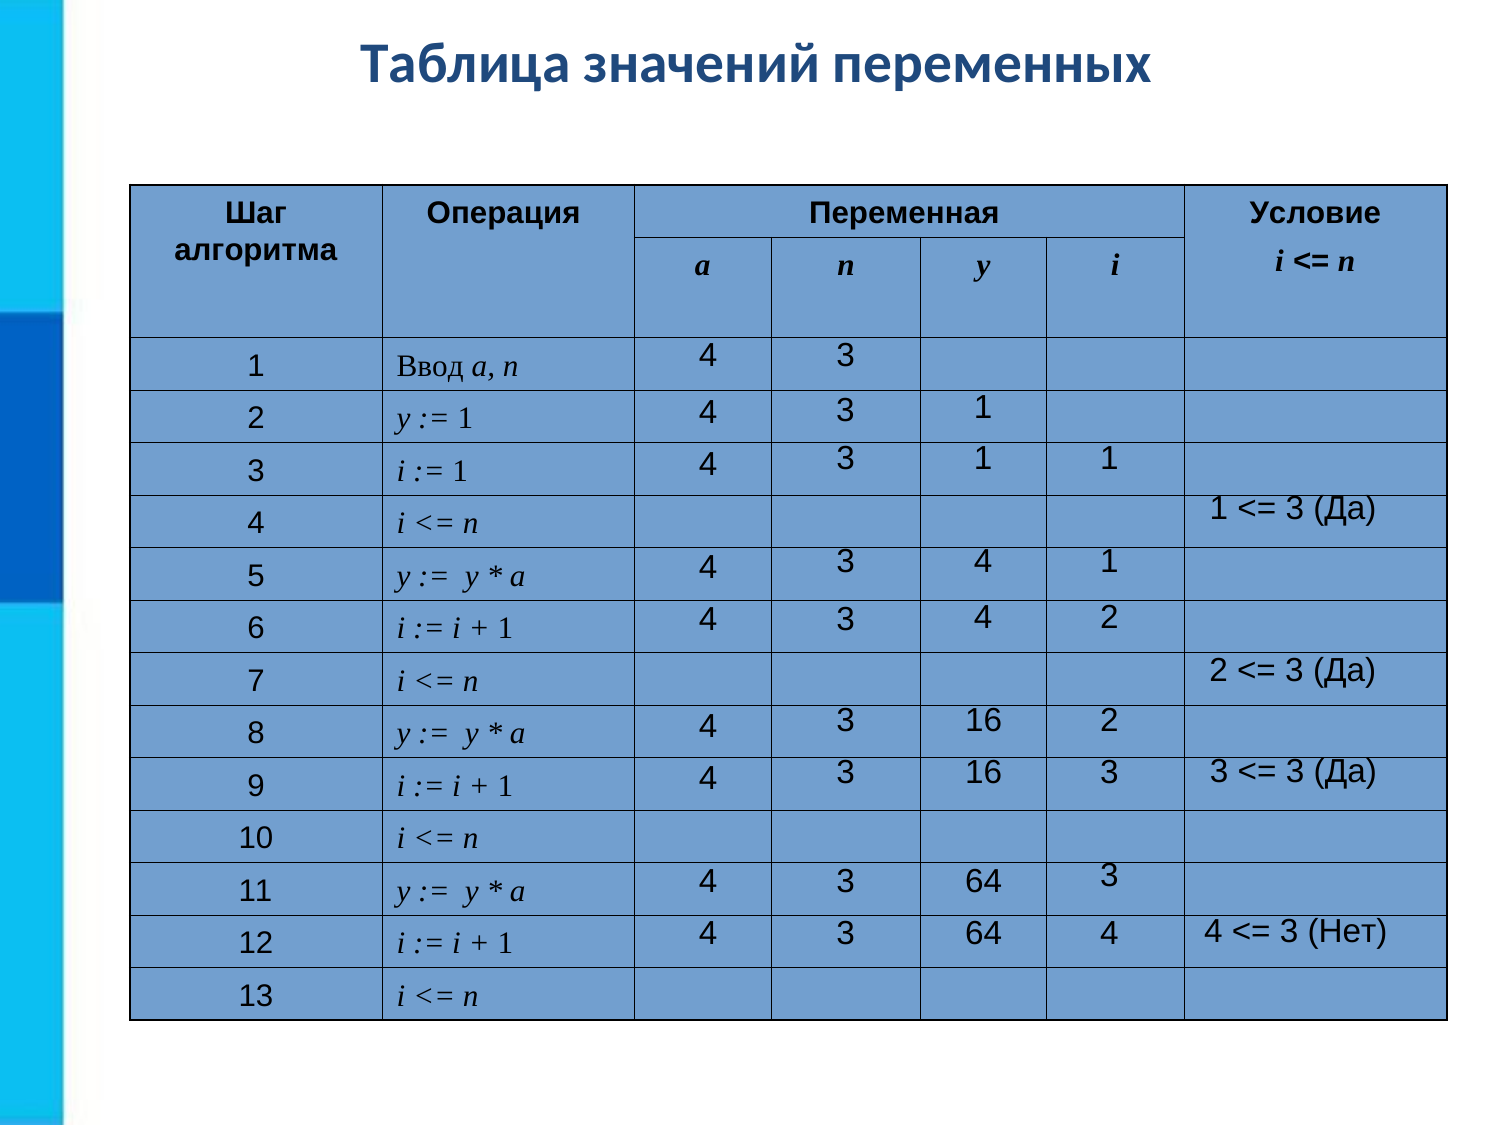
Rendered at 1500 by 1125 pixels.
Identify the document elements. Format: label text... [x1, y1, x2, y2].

table_cell 1 [131, 338, 382, 390]
text_box 3 [816, 388, 875, 436]
text_box 1 <= 3 (Да) [1194, 486, 1447, 534]
text_box 4 [954, 595, 1012, 644]
text_box 4 <= 3 (Нет) [1189, 909, 1442, 957]
table_cell [1185, 443, 1446, 495]
text_box 4 [679, 911, 737, 959]
table_cell [921, 338, 1046, 390]
table_cell [635, 968, 771, 1019]
table_cell [1047, 968, 1184, 1019]
table_cell [1185, 653, 1446, 705]
text_box 4 [679, 333, 737, 381]
table_cell Ввод a, n [383, 338, 634, 390]
text_box 3 [816, 597, 875, 645]
text_box 4 [679, 597, 737, 645]
text_box 3 [816, 436, 875, 484]
text_box 4 [679, 756, 737, 804]
text_box 2 [1080, 698, 1138, 747]
text_box 16 [943, 750, 1024, 798]
table_cell [635, 916, 771, 967]
text_box 3 <= 3 (Да) [1195, 748, 1448, 797]
table_cell i [1047, 238, 1184, 337]
table_cell [635, 338, 771, 390]
table_cell [772, 758, 920, 810]
table_cell 10 [131, 811, 382, 862]
table_cell 8 [131, 706, 382, 757]
table_cell [1047, 653, 1184, 705]
table_cell 9 [131, 758, 382, 810]
table_cell [1185, 706, 1446, 757]
text_box 3 [1080, 750, 1138, 798]
table_cell [635, 653, 771, 705]
table_cell [1047, 916, 1184, 967]
table_cell [772, 968, 920, 1019]
table_cell [772, 863, 920, 915]
table_cell [1185, 916, 1446, 967]
table_cell [772, 338, 920, 390]
table_cell [1185, 496, 1446, 547]
text_box 4 [679, 859, 737, 907]
text_box 1 [954, 436, 1012, 484]
table_cell 2 [131, 391, 382, 442]
table_cell i <= n [383, 653, 634, 705]
table_cell [635, 391, 771, 442]
text_box 16 [943, 698, 1024, 747]
table_cell [1047, 863, 1184, 915]
table_cell [1185, 338, 1446, 390]
table_cell 4 [131, 496, 382, 547]
table_cell 12 [131, 916, 382, 967]
table_cell [635, 863, 771, 915]
table_cell [921, 653, 1046, 705]
text_box 3 [816, 911, 875, 959]
table_cell n [772, 238, 920, 337]
table_cell [1047, 443, 1184, 495]
text_box 4 [679, 545, 737, 594]
text_box 1 [1080, 539, 1138, 588]
text_box 4 [679, 442, 737, 490]
table_cell [921, 496, 1046, 547]
table_cell [635, 811, 771, 862]
table_cell [1185, 601, 1446, 652]
text_box 2 [1080, 595, 1138, 644]
table_cell 6 [131, 601, 382, 652]
table_cell i := 1 [383, 443, 634, 495]
table_cell [921, 916, 1046, 967]
table_cell [1185, 968, 1446, 1019]
table_cell [1047, 338, 1184, 390]
text_box 3 [816, 539, 875, 588]
table_cell [772, 811, 920, 862]
table_header Операция [383, 186, 634, 337]
text_box 1 [954, 384, 1012, 433]
text_box 3 [816, 859, 875, 907]
table_cell [635, 443, 771, 495]
text_box 64 [943, 911, 1024, 959]
table_cell 13 [131, 968, 382, 1019]
table_cell [921, 968, 1046, 1019]
table_cell [1047, 811, 1184, 862]
table_header Переменная [635, 186, 1184, 237]
table_cell [921, 811, 1046, 862]
table_cell [772, 916, 920, 967]
table_cell i <= n [383, 496, 634, 547]
table_cell [1185, 811, 1446, 862]
table_cell [635, 496, 771, 547]
table_cell i <= n [383, 968, 634, 1019]
table_cell [635, 601, 771, 652]
table_cell [635, 706, 771, 757]
table_cell [921, 443, 1046, 495]
table_cell y := y * a [383, 548, 634, 600]
table_cell [772, 601, 920, 652]
table_cell [1047, 706, 1184, 757]
text_box 4 [954, 539, 1012, 588]
text_box 4 [1080, 911, 1138, 959]
picture [0, 0, 1500, 1125]
text_box 4 [679, 390, 737, 439]
table_cell [1185, 548, 1446, 600]
table_cell i := i + 1 [383, 916, 634, 967]
text_box 2 <= 3 (Да) [1194, 648, 1447, 696]
table_cell [635, 548, 771, 600]
table_cell 3 [131, 443, 382, 495]
table_cell [772, 653, 920, 705]
table_cell [875, 391, 920, 442]
table_cell [921, 601, 1046, 652]
table_cell 5 [131, 548, 382, 600]
text_box 3 [816, 698, 875, 747]
table_cell 11 [131, 863, 382, 915]
table_cell [1047, 758, 1184, 810]
table_cell [921, 863, 1046, 915]
table_cell [1185, 863, 1446, 915]
text_box 64 [943, 859, 1024, 907]
text_box 1 [1080, 436, 1138, 484]
table_cell [1047, 601, 1184, 652]
table_cell [1185, 758, 1446, 810]
table_cell [635, 758, 771, 810]
table_cell [772, 443, 920, 495]
table_cell [921, 706, 1046, 757]
text_box 4 [679, 704, 737, 753]
table_cell y [921, 238, 1046, 337]
table_cell [772, 548, 920, 600]
text_box Таблица значений переменных [88, 30, 1425, 102]
text_box 3 [1080, 853, 1138, 901]
table_cell y := y * a [383, 706, 634, 757]
table_cell [921, 391, 1046, 442]
text_box 3 [816, 750, 875, 798]
table_cell [772, 496, 920, 547]
table_cell [1047, 391, 1184, 442]
table_cell y := 1 [383, 391, 634, 442]
table_cell 7 [131, 653, 382, 705]
table_cell a [635, 238, 771, 337]
text_box 3 [816, 333, 875, 381]
table_header Условие i <= n [1185, 186, 1446, 337]
table_cell i := i + 1 [383, 601, 634, 652]
table_header Шаг алгоритма [131, 186, 382, 337]
table_cell [772, 391, 816, 442]
table_cell i <= n [383, 811, 634, 862]
table_cell [1047, 548, 1184, 600]
table_cell [772, 706, 920, 757]
table_cell i := i + 1 [383, 758, 634, 810]
table_cell y := y * a [383, 863, 634, 915]
table_cell [921, 758, 1046, 810]
table_cell [921, 548, 1046, 600]
table_cell [1185, 391, 1446, 442]
table_cell [1047, 496, 1184, 547]
